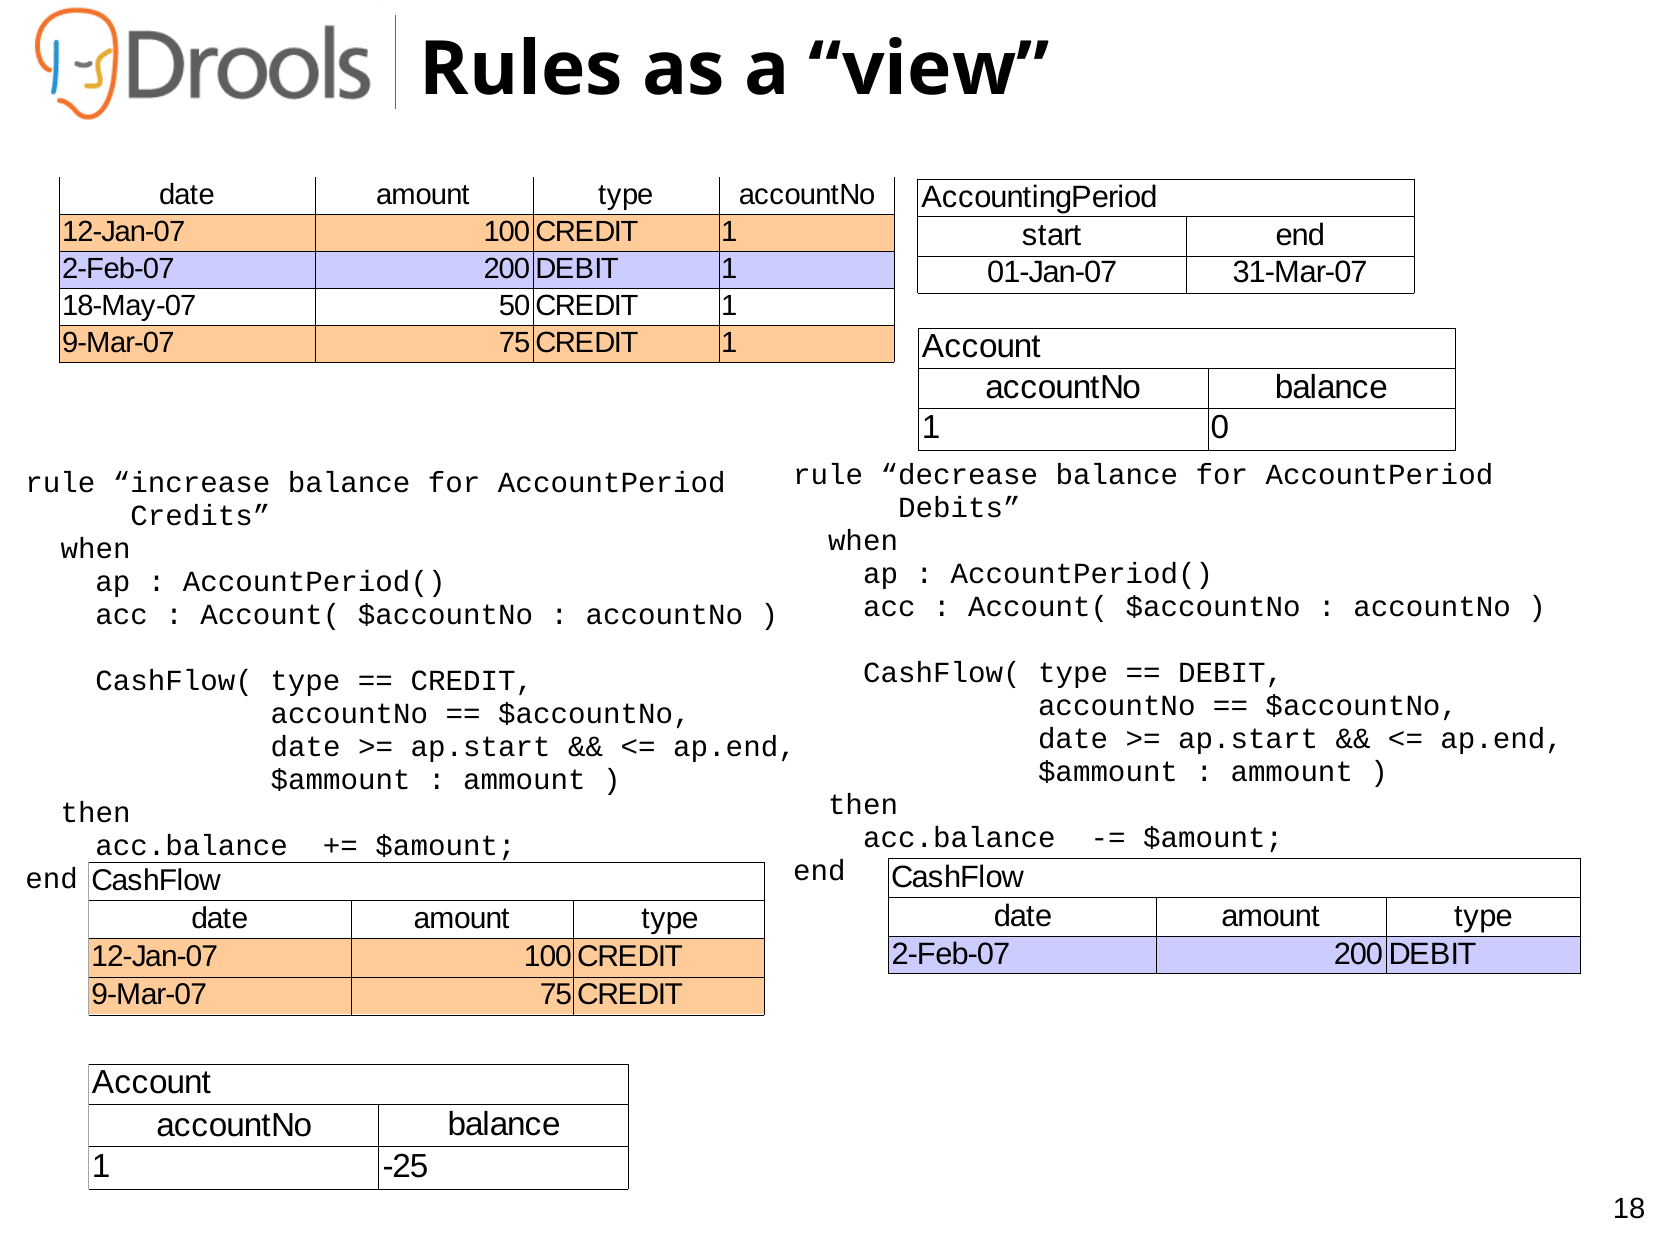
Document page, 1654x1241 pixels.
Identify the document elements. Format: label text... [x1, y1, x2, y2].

text_box rule “increase balance for AccountPeriod Credits” when ap : AccountPeriod() acc : Account( $accountNo : accountNo ) CashFlow( type == CREDIT, accountNo == $accountNo, date >= ap.start && <= ap.end, $ammount : ammount ) then acc.balance += $amount; end [10, 460, 885, 882]
chart [915, 324, 1459, 453]
title Rules as a “view” [419, 5, 1630, 125]
chart [915, 177, 1418, 296]
picture [29, 0, 384, 126]
chart [885, 856, 1584, 1093]
chart [88, 862, 768, 1191]
chart [59, 177, 897, 402]
text_box rule “decrease balance for AccountPeriod Debits” when ap : AccountPeriod() acc : Account( $accountNo : accountNo ) CashFlow( type == DEBIT, accountNo == $accountNo, date >= ap.start && <= ap.end, $ammount : ammount ) then acc.balance -= $amount; end [778, 453, 1654, 875]
